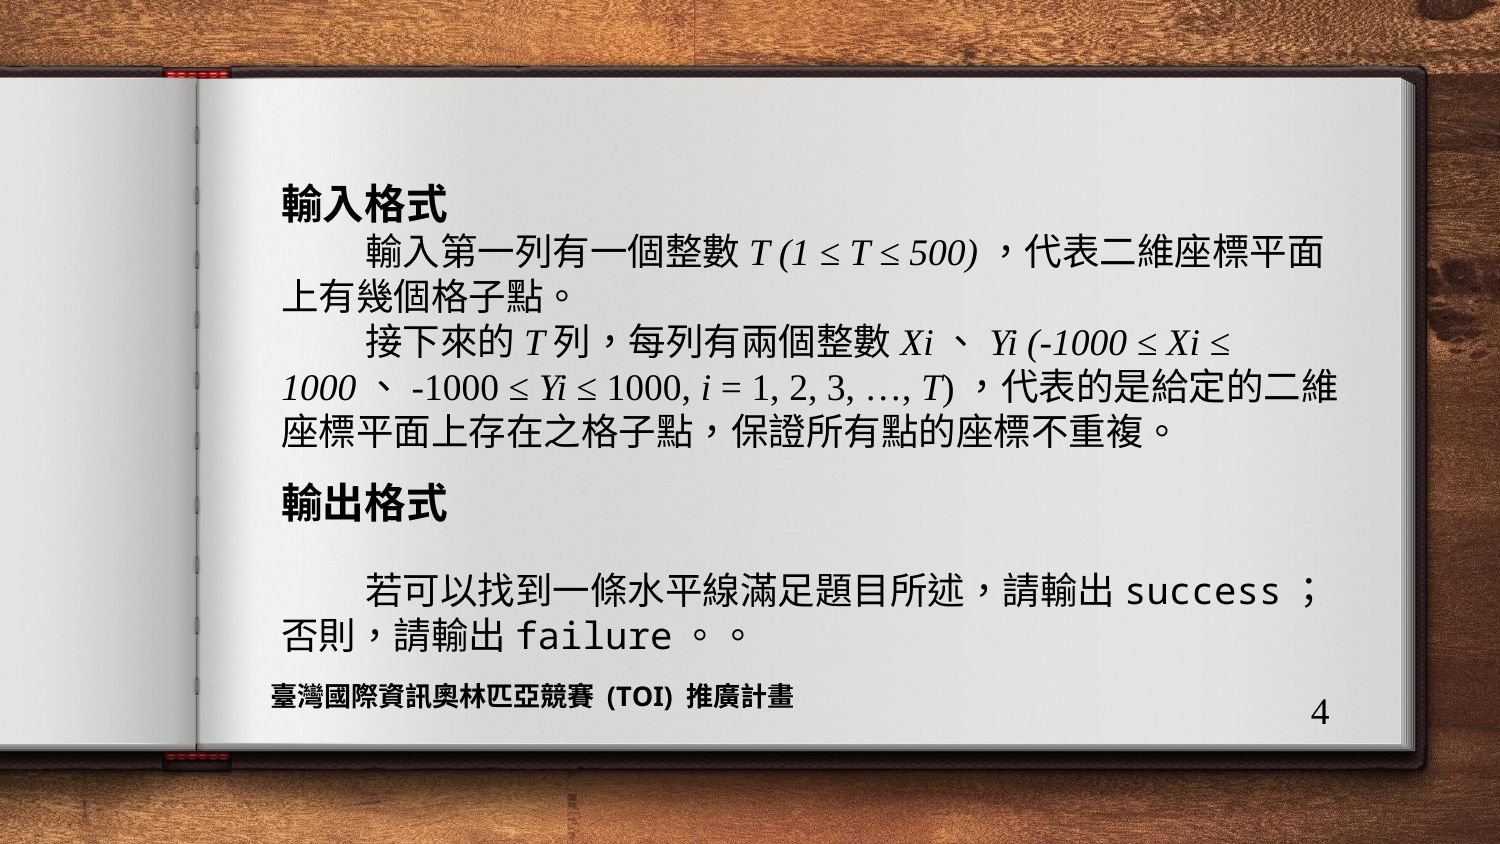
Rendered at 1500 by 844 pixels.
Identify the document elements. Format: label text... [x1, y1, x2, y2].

text_box 輸入格式 輸入第一列有一個整數T (1 ≤ T ≤ 500)，代表二維座標平面上有幾個格子點。 接下來的T列，每列有兩個整數Xi、Yi (-1000 ≤ Xi ≤ 1000、-1000 ≤ Yi ≤ 1000, i = 1, 2, 3, …, T)，代表的是給定的二維座標平面上存在之格子點，保證所有點的座標不重複。 [266, 171, 1368, 461]
text_box 輸出格式 若可以找到一條水平線滿足題目所述，請輸出success；否則，請輸出failure。。 [266, 470, 1368, 665]
text_box [1295, 672, 1386, 737]
